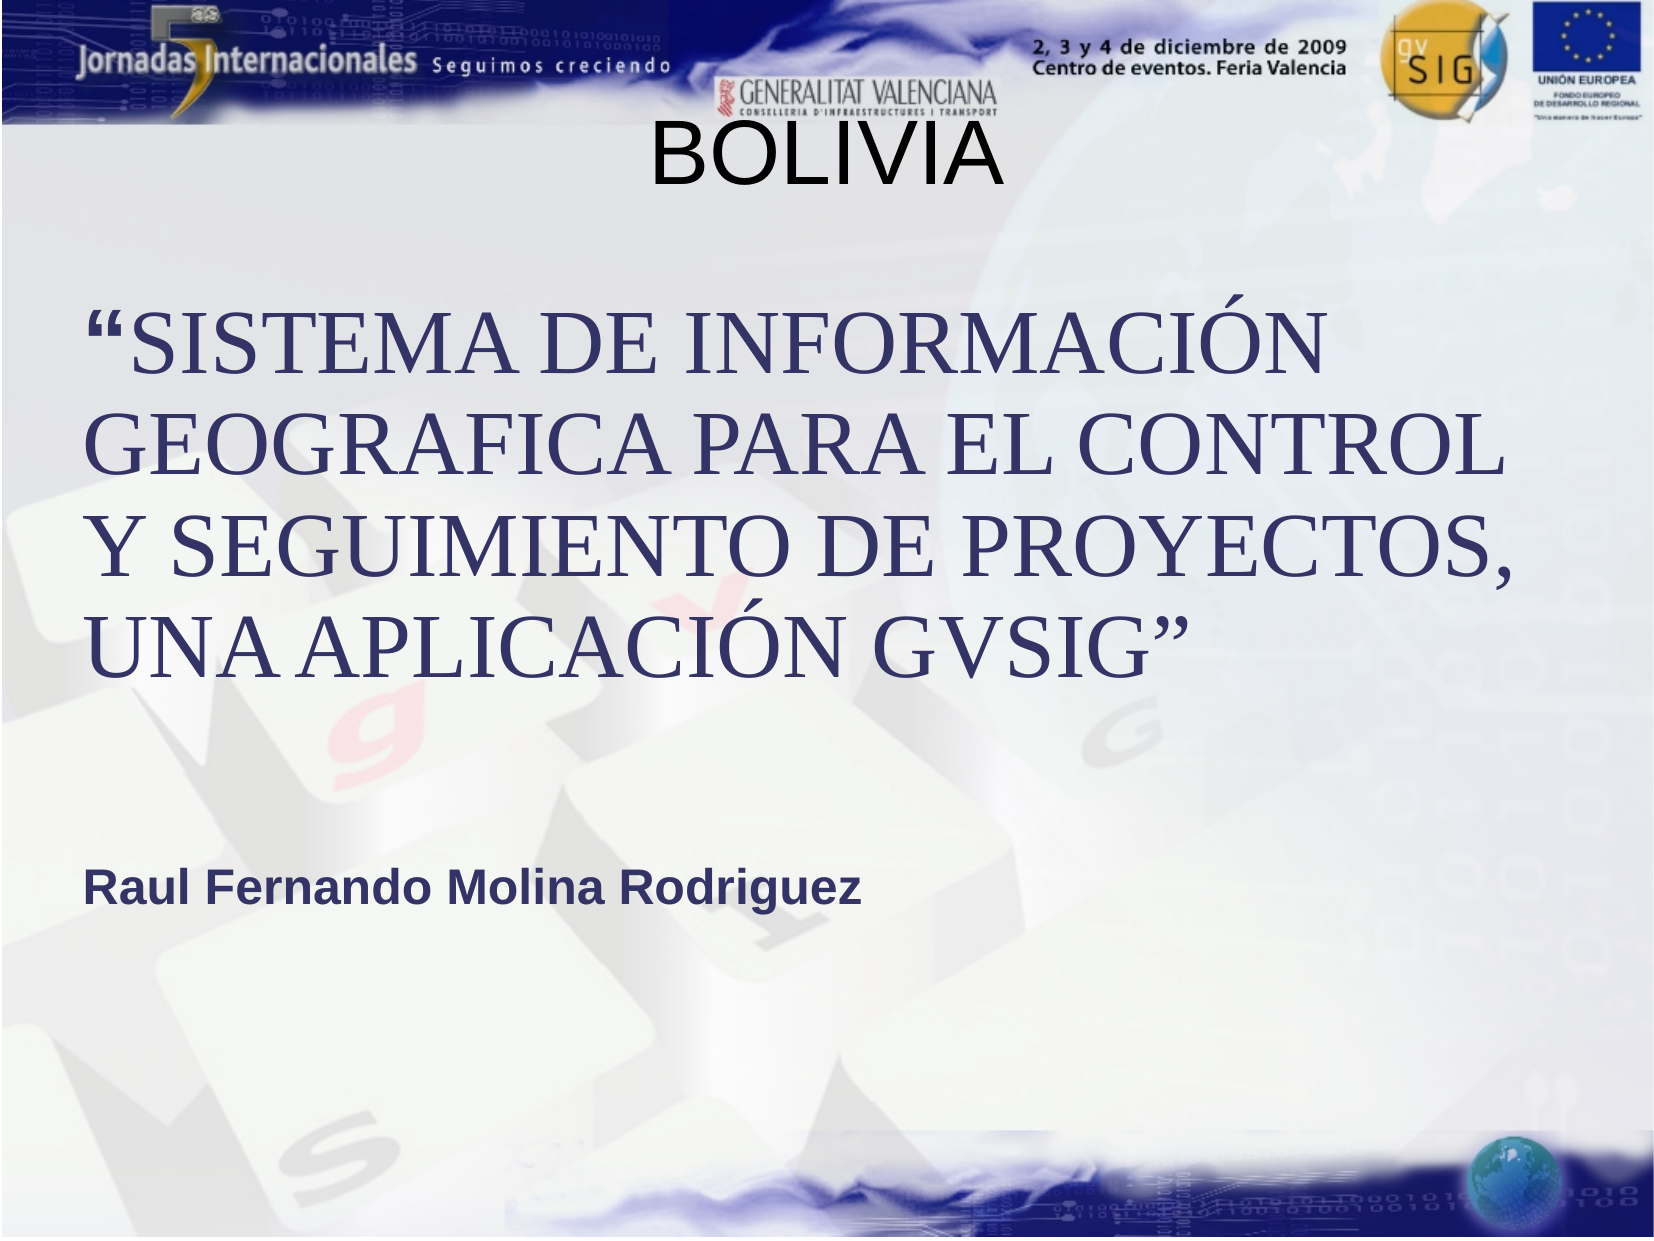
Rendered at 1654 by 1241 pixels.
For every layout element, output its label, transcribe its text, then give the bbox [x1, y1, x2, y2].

picture [2, 0, 1654, 1237]
list “SISTEMA DE INFORMACIÓN GEOGRAFICA PARA EL CONTROL Y SEGUIMIENTO DE PROYECTOS, UNA APLICACIÓN GVSIG” Raul Fernando Molina Rodriguez [82, 290, 1571, 1094]
title BOLIVIA [82, 56, 1571, 250]
